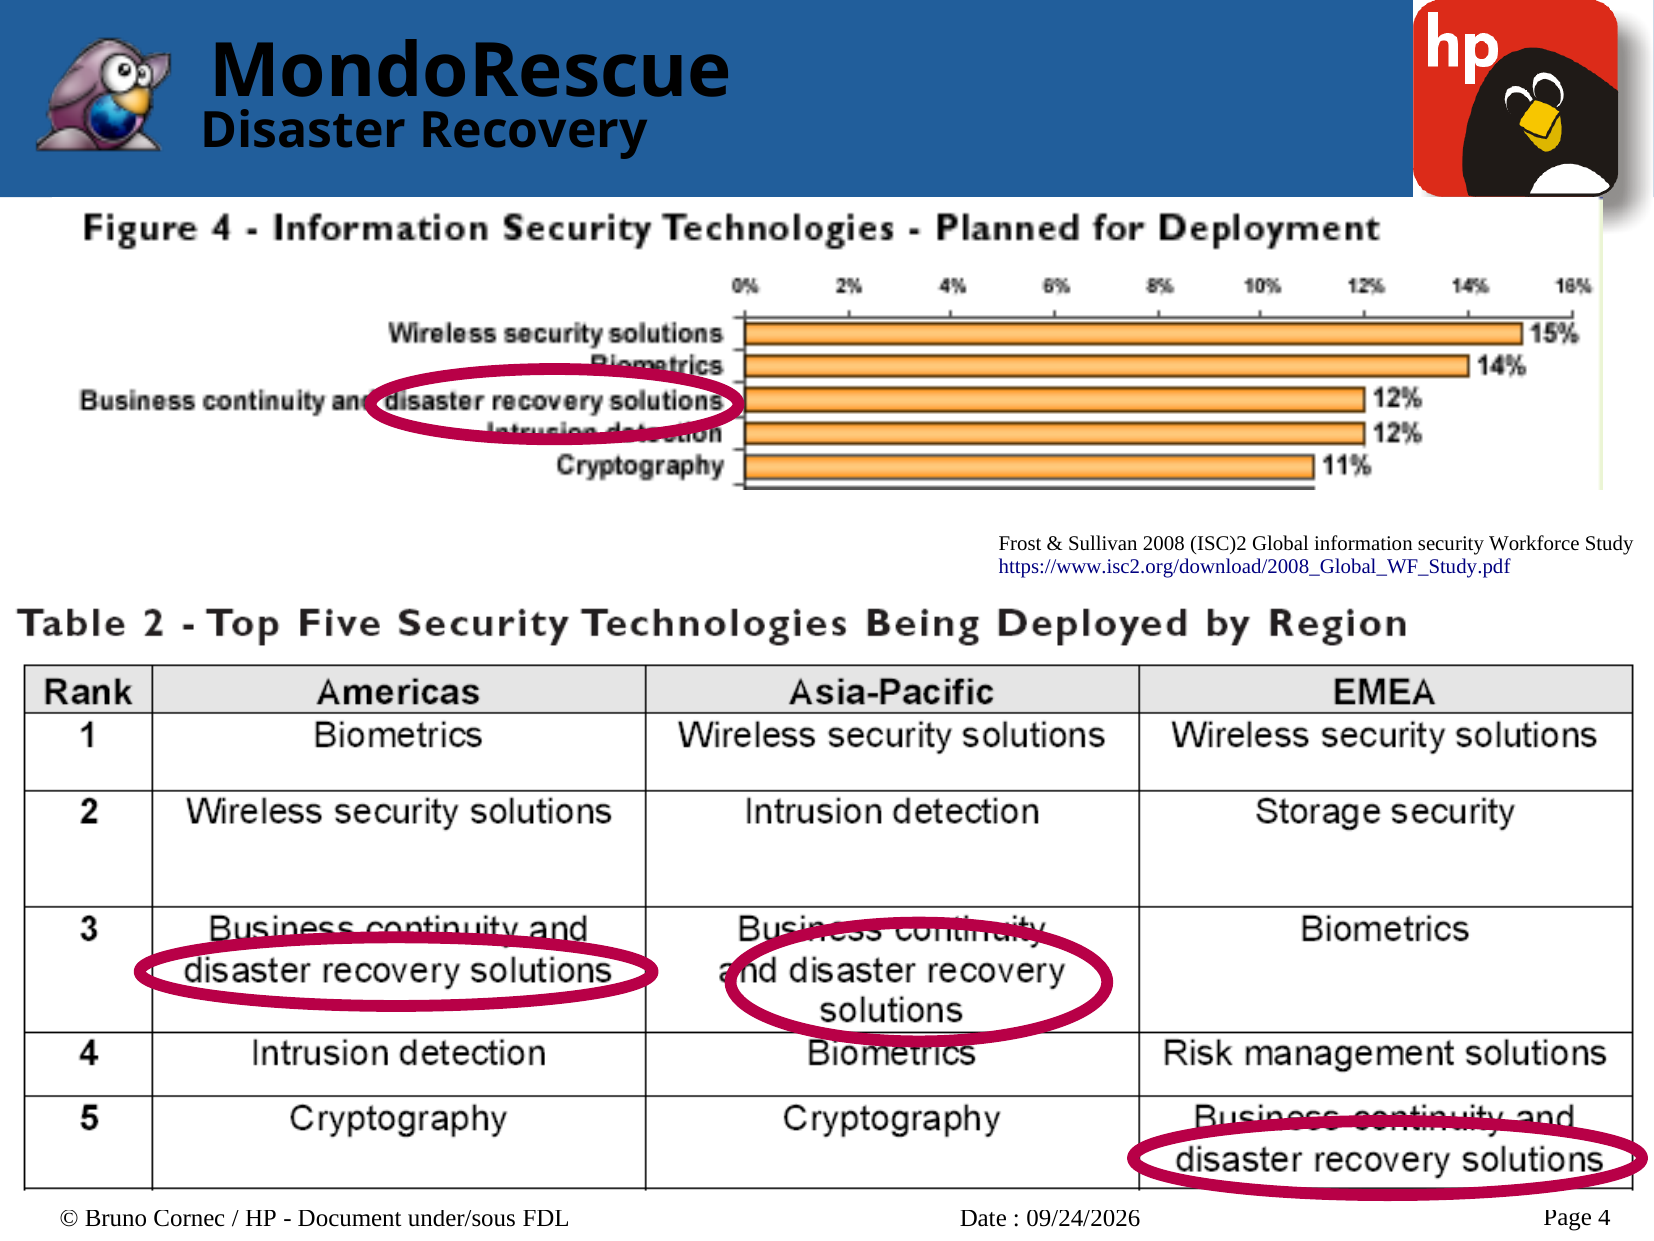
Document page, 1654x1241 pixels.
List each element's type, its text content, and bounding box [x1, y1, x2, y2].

picture [0, 0, 1654, 490]
title Disaster Recovery [200, 26, 1190, 235]
picture [3, 598, 1654, 1210]
text_box Frost & Sullivan 2008 (ISC)2 Global information security Workforce Study https://www.isc2.org/download/2008_Global_WF_Study.pdf [998, 531, 1631, 578]
